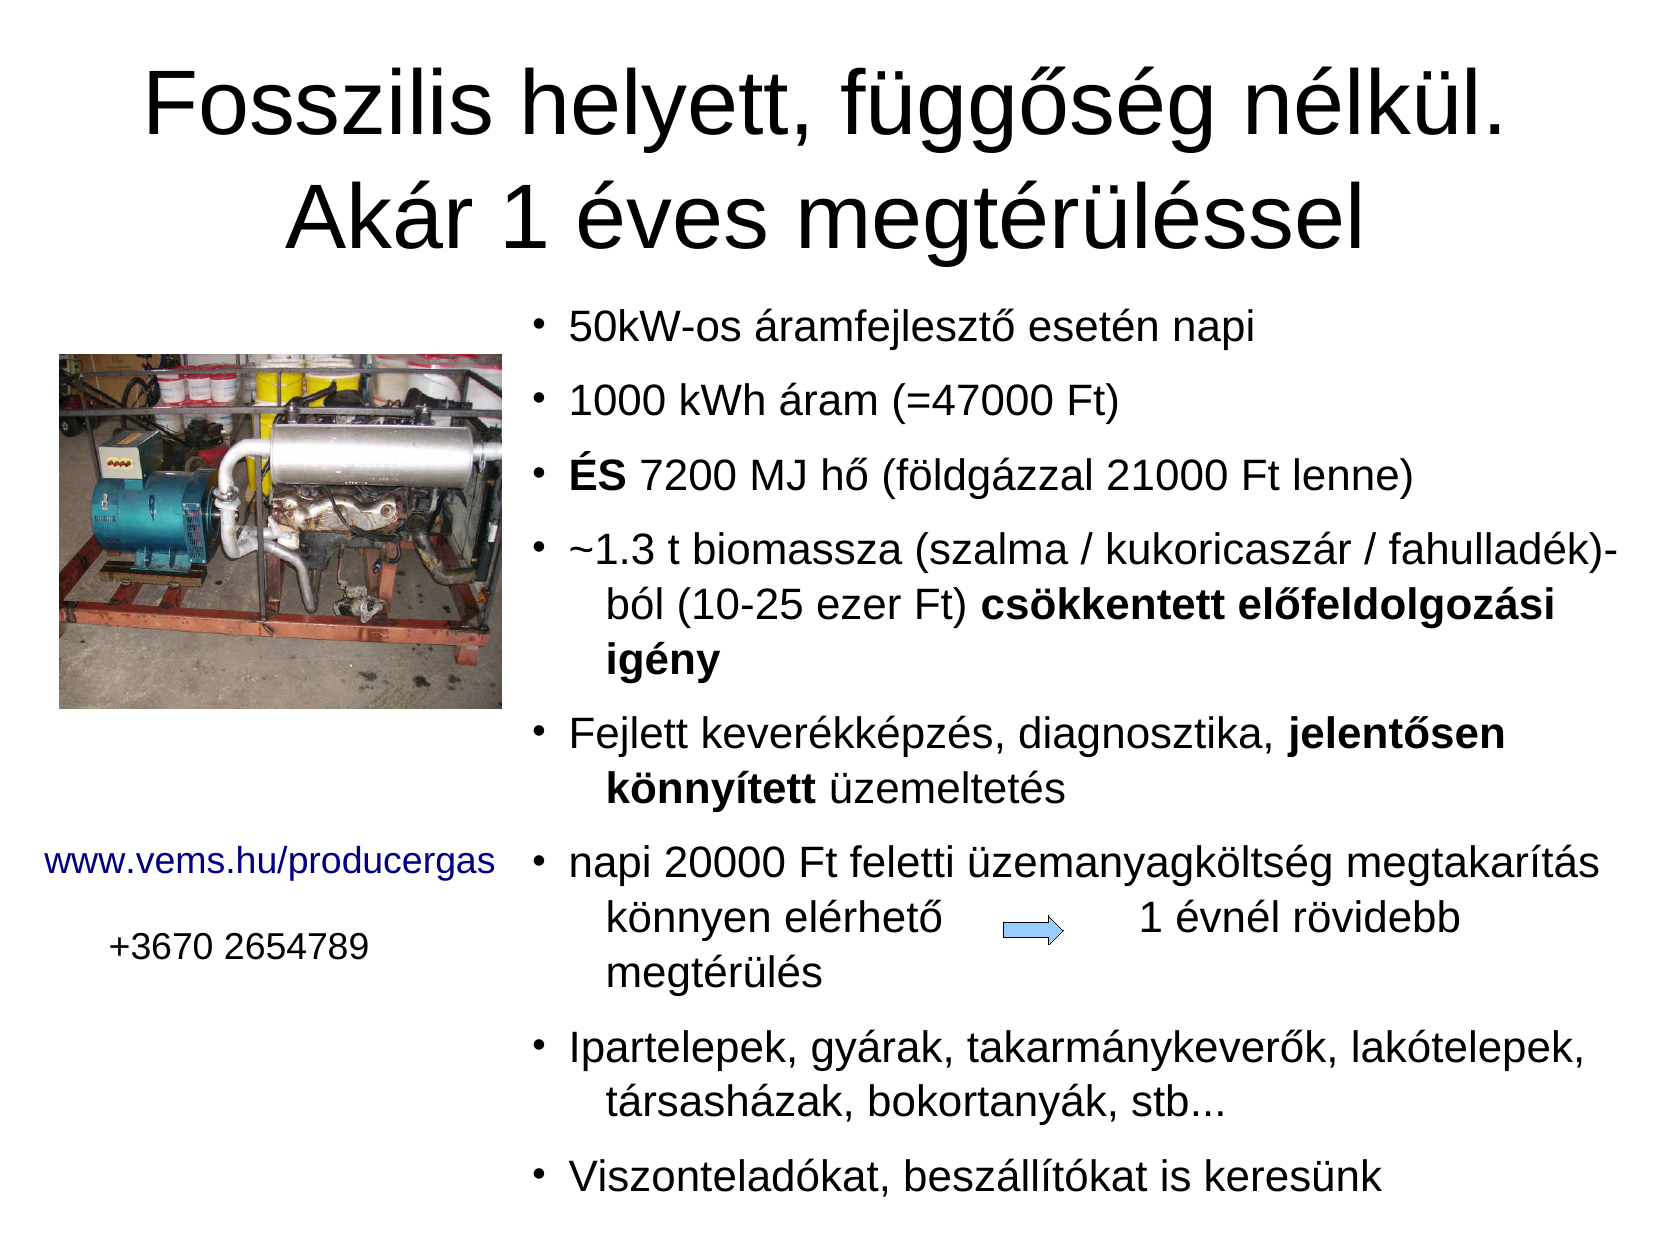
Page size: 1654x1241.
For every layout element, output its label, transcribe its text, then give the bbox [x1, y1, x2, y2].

list 50kW-os áramfejlesztő esetén napi 1000 kWh áram (=47000 Ft) ÉS 7200 MJ hő (földgázzal 21000 Ft lenne) ~1.3 t biomassza (szalma / kukoricaszár / fahulladék)-ból (10-25 ezer Ft) csökkentett előfeldolgozási igény Fejlett keverékképzés, diagnosztika, jelentősen könnyített üzemeltetés napi 20000 Ft feletti üzemanyagköltség megtakarítás könnyen elérhető 1 évnél rövidebb megtérülés Ipartelepek, gyárak, takarmánykeverők, lakótelepek, társasházak, bokortanyák, stb... Viszonteladókat, beszállítókat is keresünk [531, 295, 1625, 1211]
title Fosszilis helyett, függőség nélkül. Akár 1 éves megtérüléssel [82, 38, 1571, 268]
text_box www.vems.hu/producergas [29, 826, 512, 890]
text_box +3670 2654789 [93, 912, 384, 975]
picture [59, 354, 502, 709]
text_box [1003, 915, 1064, 945]
